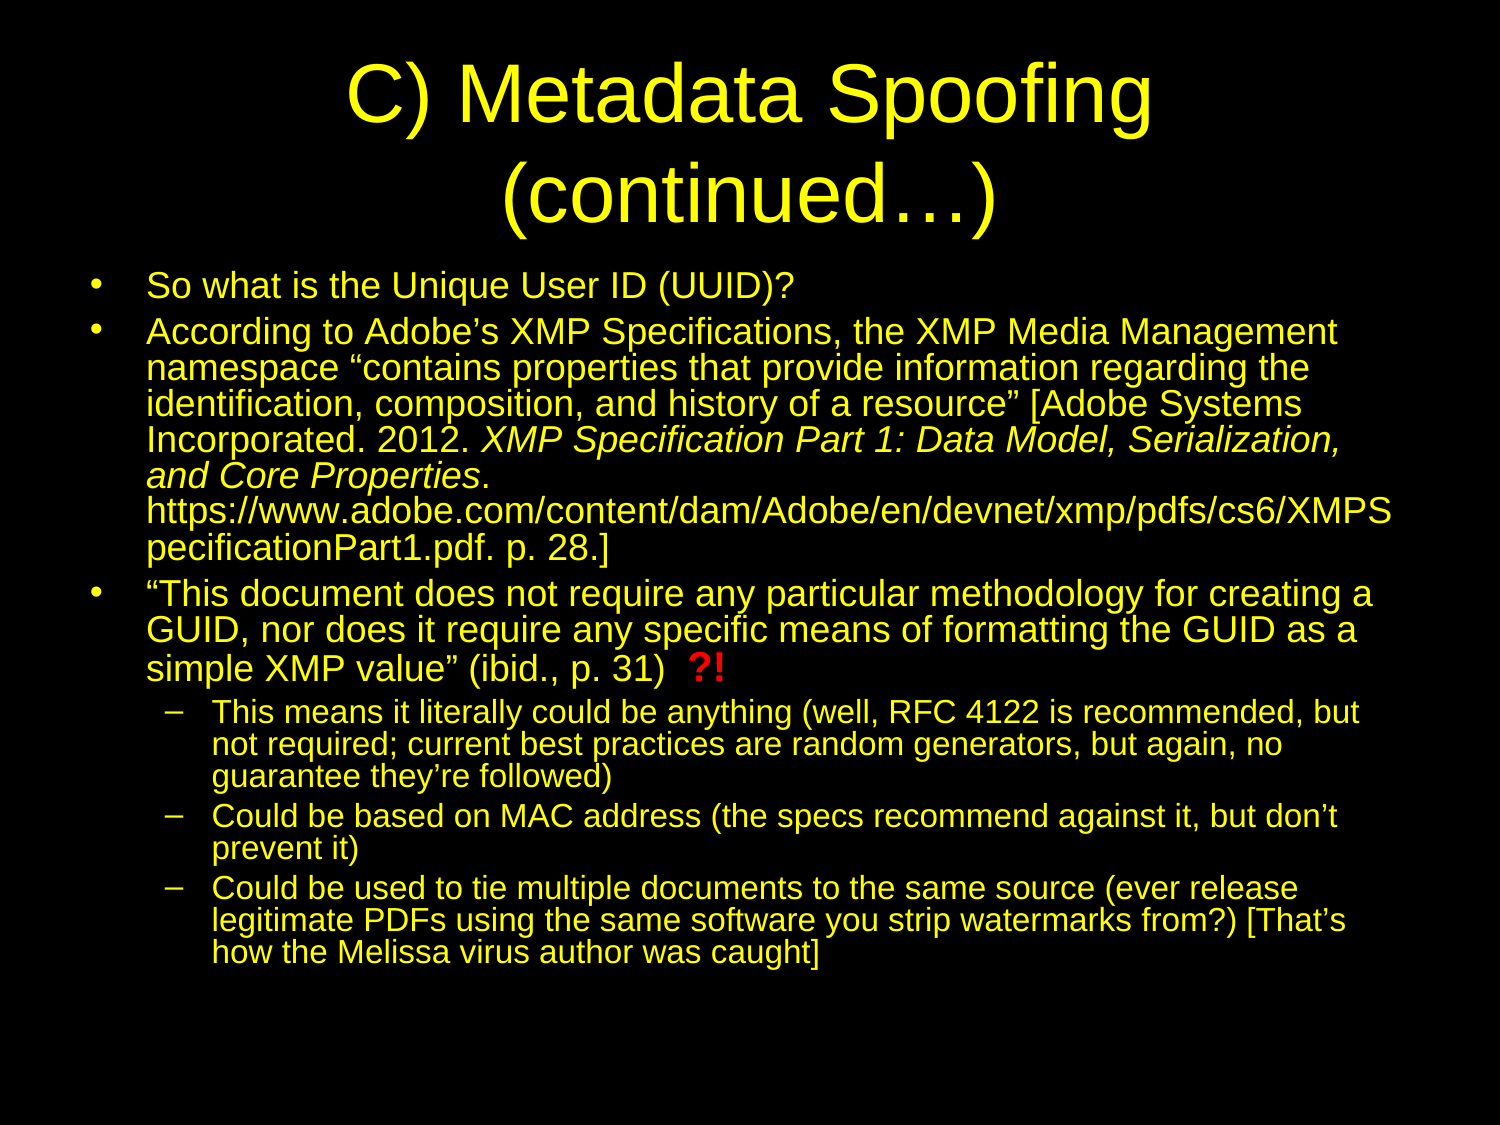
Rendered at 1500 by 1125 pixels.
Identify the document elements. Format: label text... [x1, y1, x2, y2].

title C) Metadata Spoofing (continued…) [75, 31, 1426, 247]
list So what is the Unique User ID (UUID)? According to Adobe’s XMP Specifications, the XMP Media Management namespace “contains properties that provide information regarding the identification, composition, and history of a resource” [Adobe Systems Incorporated. 2012. XMP Specification Part 1: Data Model, Serialization, and Core Properties. https://www.adobe.com/content/dam/Adobe/en/devnet/xmp/pdfs/cs6/XMPSpecificationPart1.pdf. p. 28.] “This document does not require any particular methodology for creating a GUID, nor does it require any specific means of formatting the GUID as a simple XMP value” (ibid., p. 31) ?! This means it literally could be anything (well, RFC 4122 is recommended, but not required; current best practices are random generators, but again, no guarantee they’re followed) Could be based on MAC address (the specs recommend against it, but don’t prevent it) Could be used to tie multiple documents to the same source (ever release legitimate PDFs using the same software you strip watermarks from?) [That’s how the Melissa virus author was caught] [75, 262, 1426, 1006]
